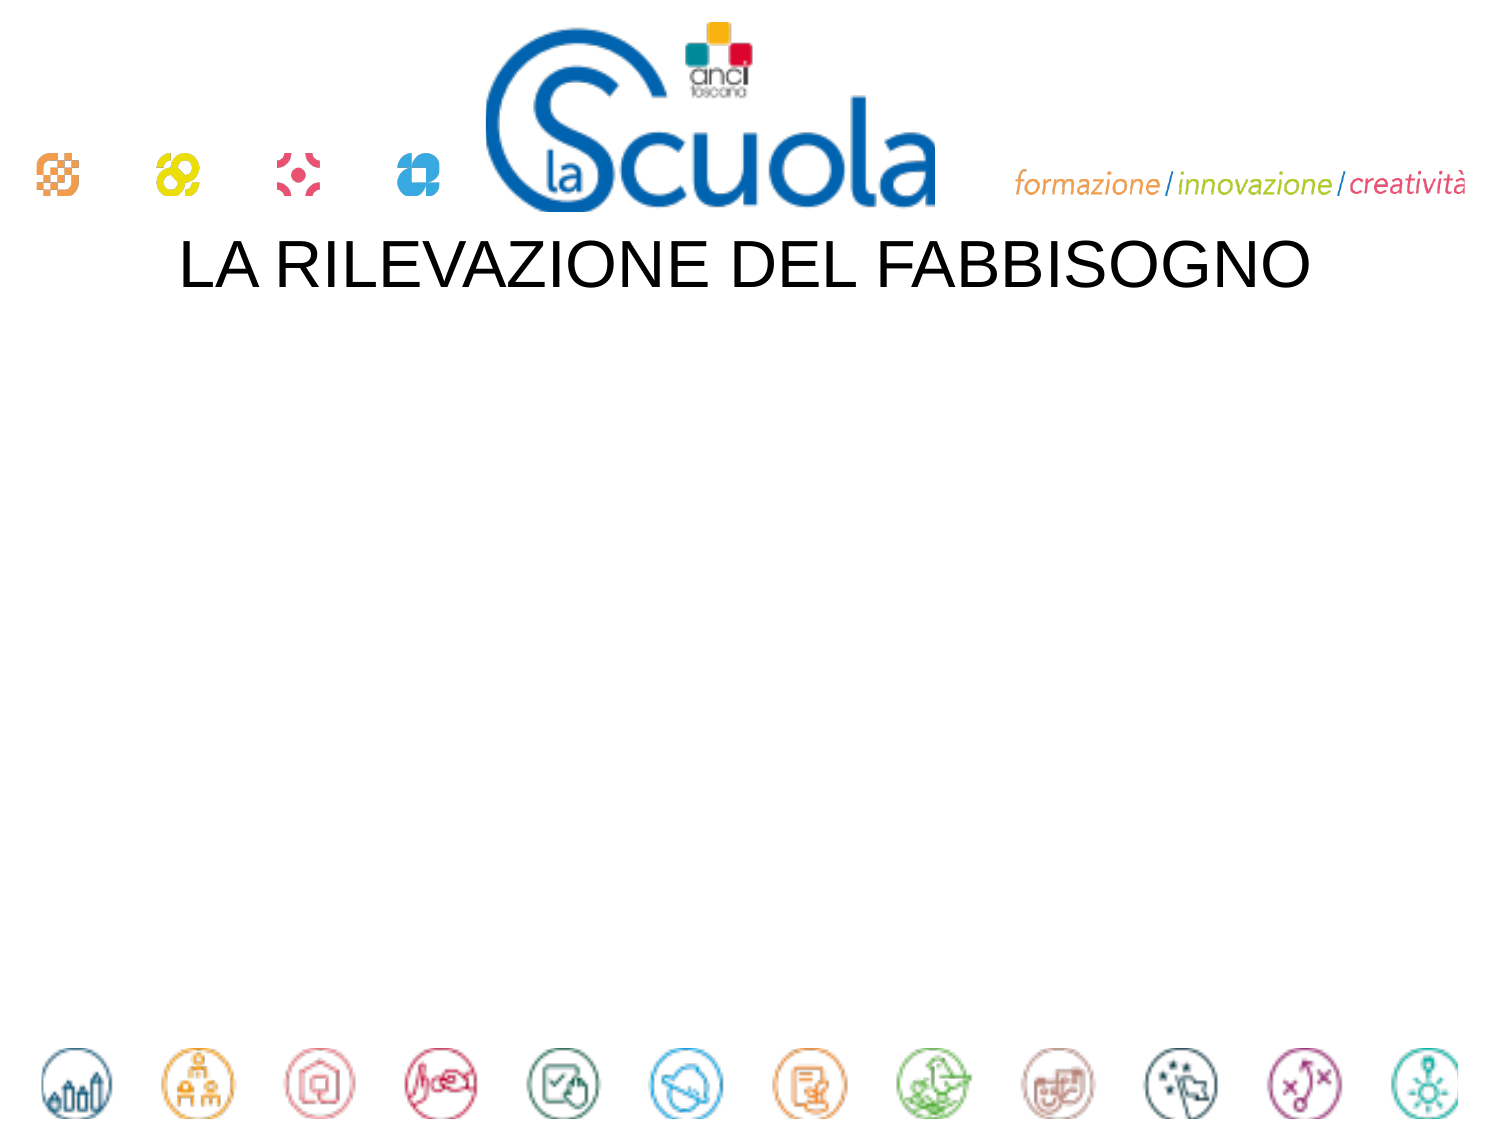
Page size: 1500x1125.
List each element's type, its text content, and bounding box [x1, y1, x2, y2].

text_box LA RILEVAZIONE DEL FABBISOGNO [70, 166, 1421, 355]
